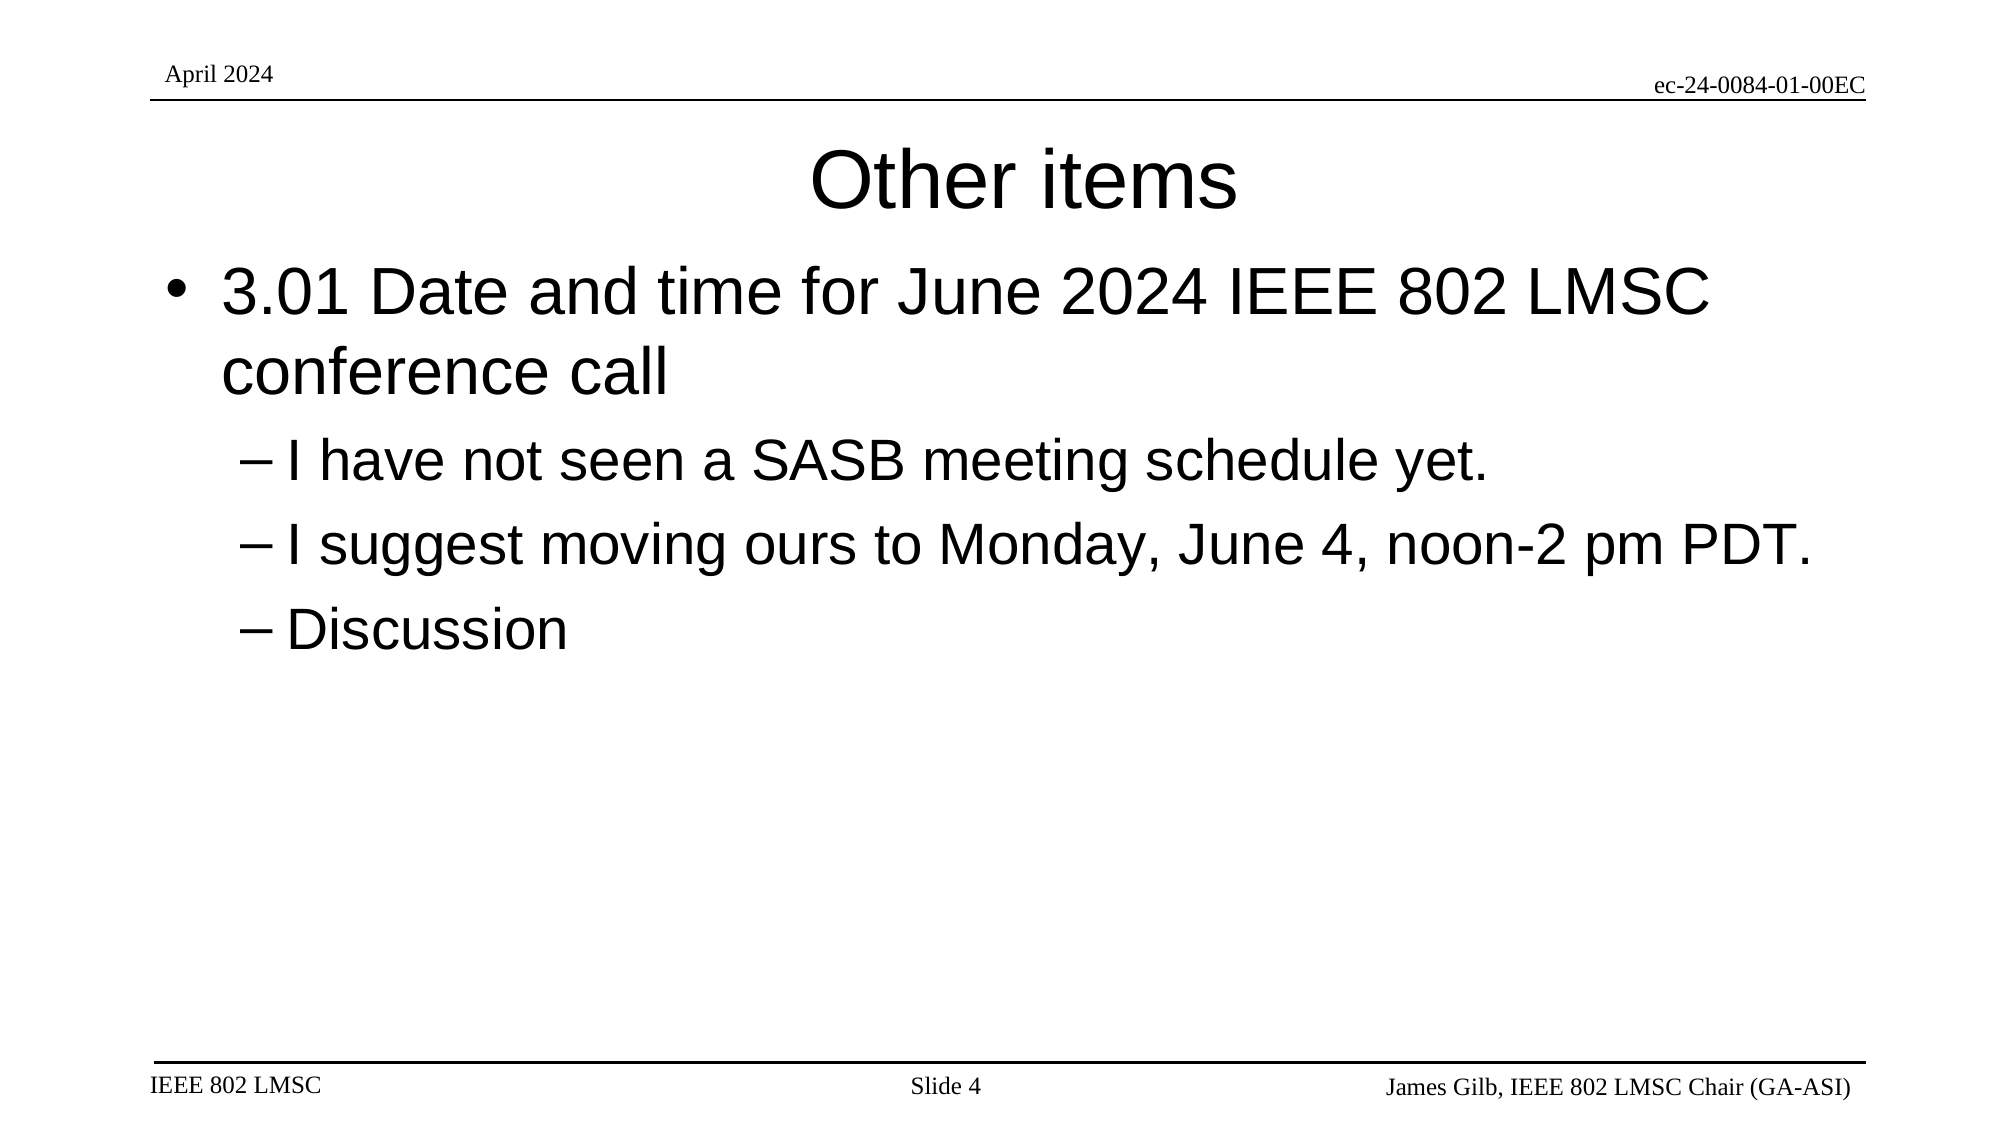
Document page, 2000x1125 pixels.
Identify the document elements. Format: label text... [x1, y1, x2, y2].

title Other items [149, 112, 1900, 238]
list 3.01 Date and time for June 2024 IEEE 802 LMSC conference call I have not seen a SASB meeting schedule yet. I suggest moving ours to Monday, June 4, noon-2 pm PDT. Discussion [149, 239, 1900, 1051]
